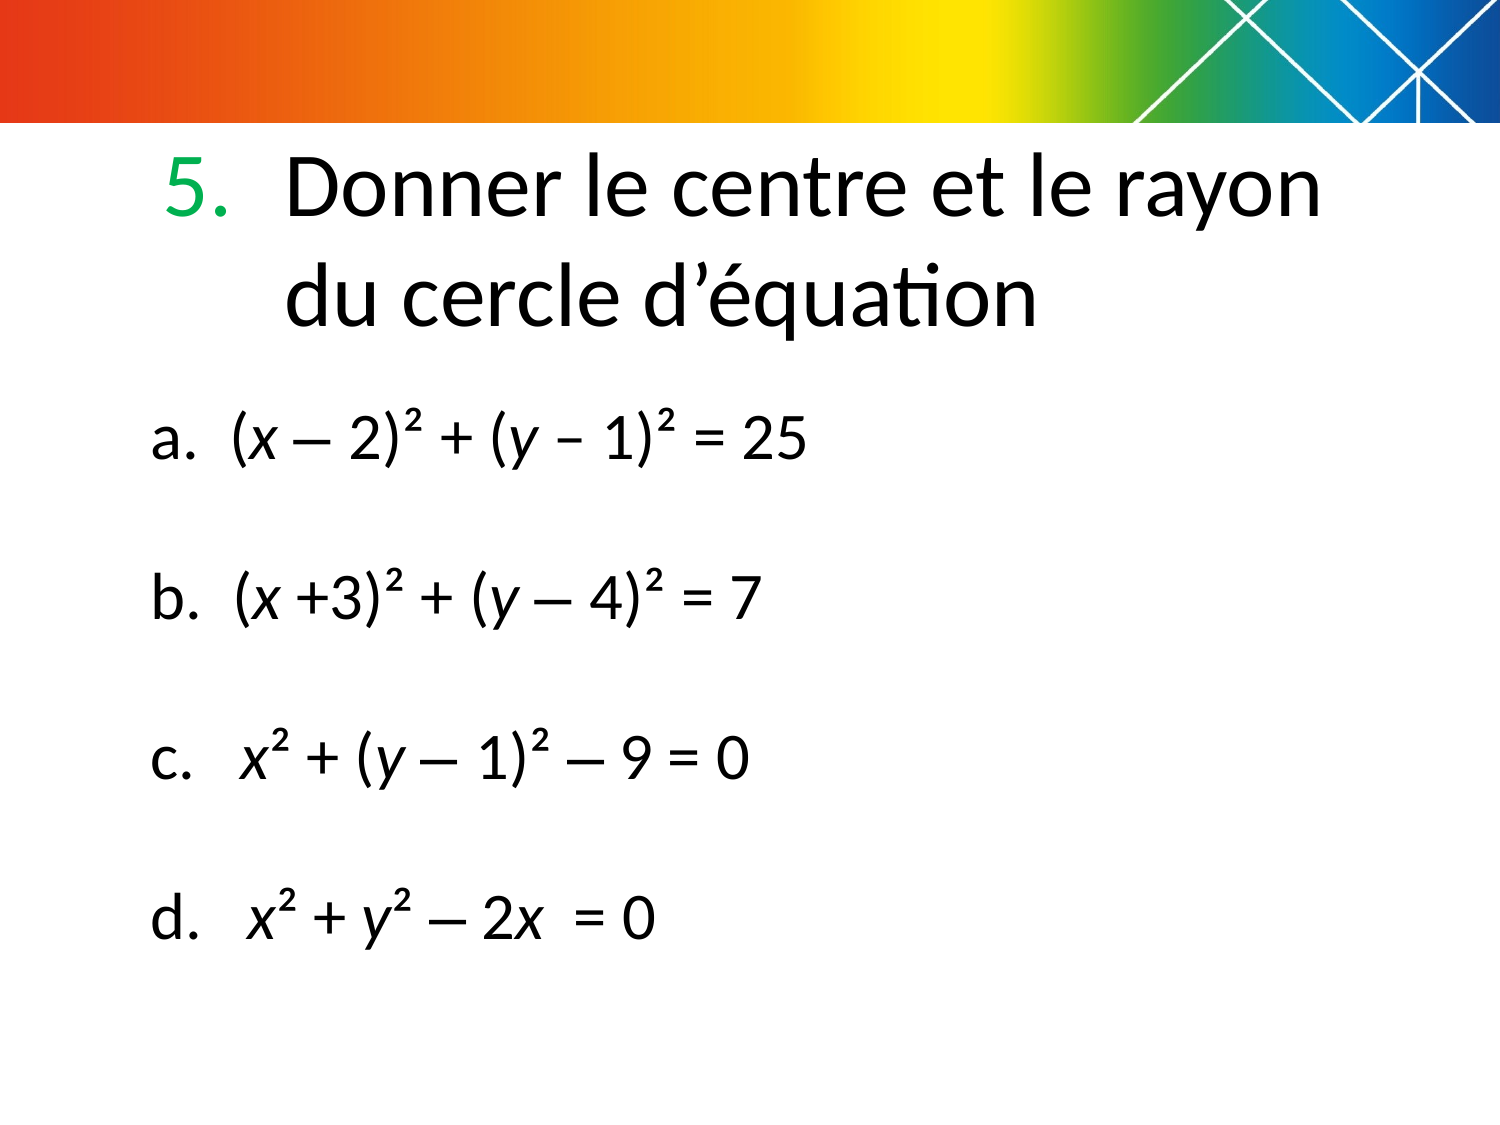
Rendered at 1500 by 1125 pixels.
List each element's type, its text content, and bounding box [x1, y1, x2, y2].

title Donner le centre et le rayon du cercle d’équation [147, 116, 1426, 352]
text_box a. (x – 2)² + (y – 1)² = 25 b. (x +3)² + (y – 4)² = 7 c. x² + (y – 1)² – 9 = 0 d. x² + y² – 2x = 0 [135, 385, 987, 1125]
picture [1340, 0, 1500, 123]
picture [0, 0, 1351, 123]
